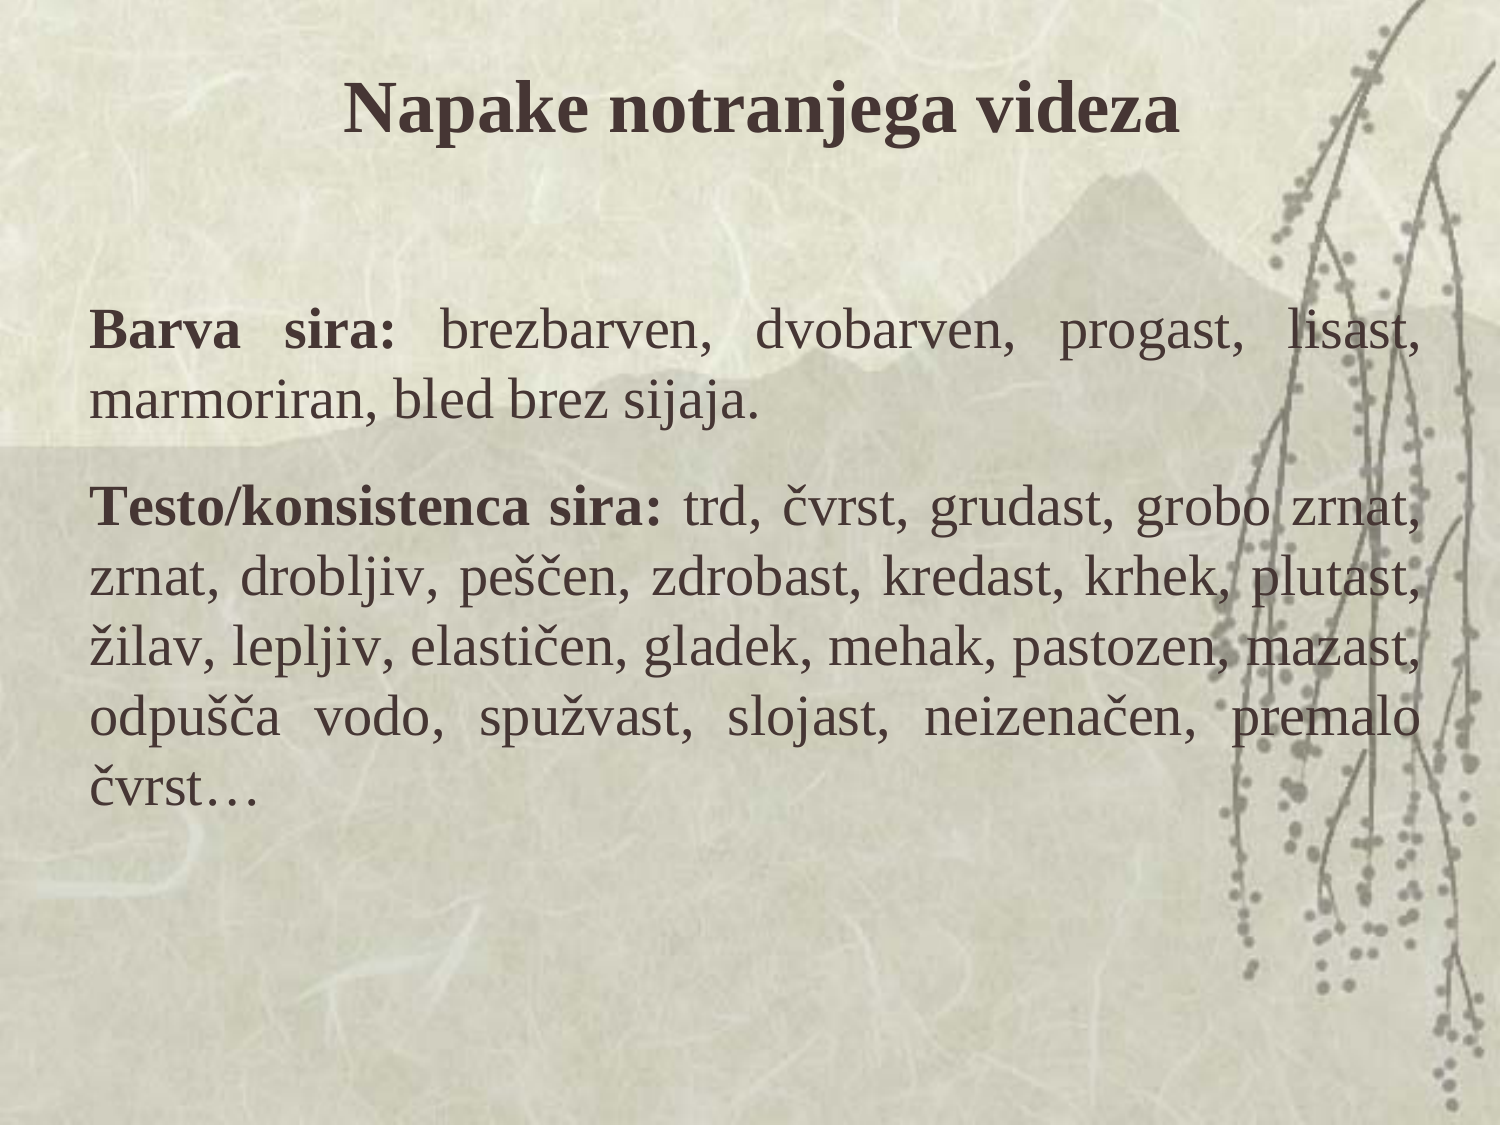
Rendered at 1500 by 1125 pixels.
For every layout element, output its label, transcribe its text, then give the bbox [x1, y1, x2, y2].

text_box Napake notranjega videza Barva sira: brezbarven, dvobarven, progast, lisast, marmoriran, bled brez sijaja. Testo/konsistenca sira: trd, čvrst, grudast, grobo zrnat, zrnat, drobljiv, peščen, zdrobast, kredast, krhek, plutast, žilav, lepljiv, elastičen, gladek, mehak, pastozen, mazast, odpušča vodo, spužvast, slojast, neizenačen, premalo čvrst… [75, 50, 1438, 1038]
picture [0, 0, 1500, 1125]
